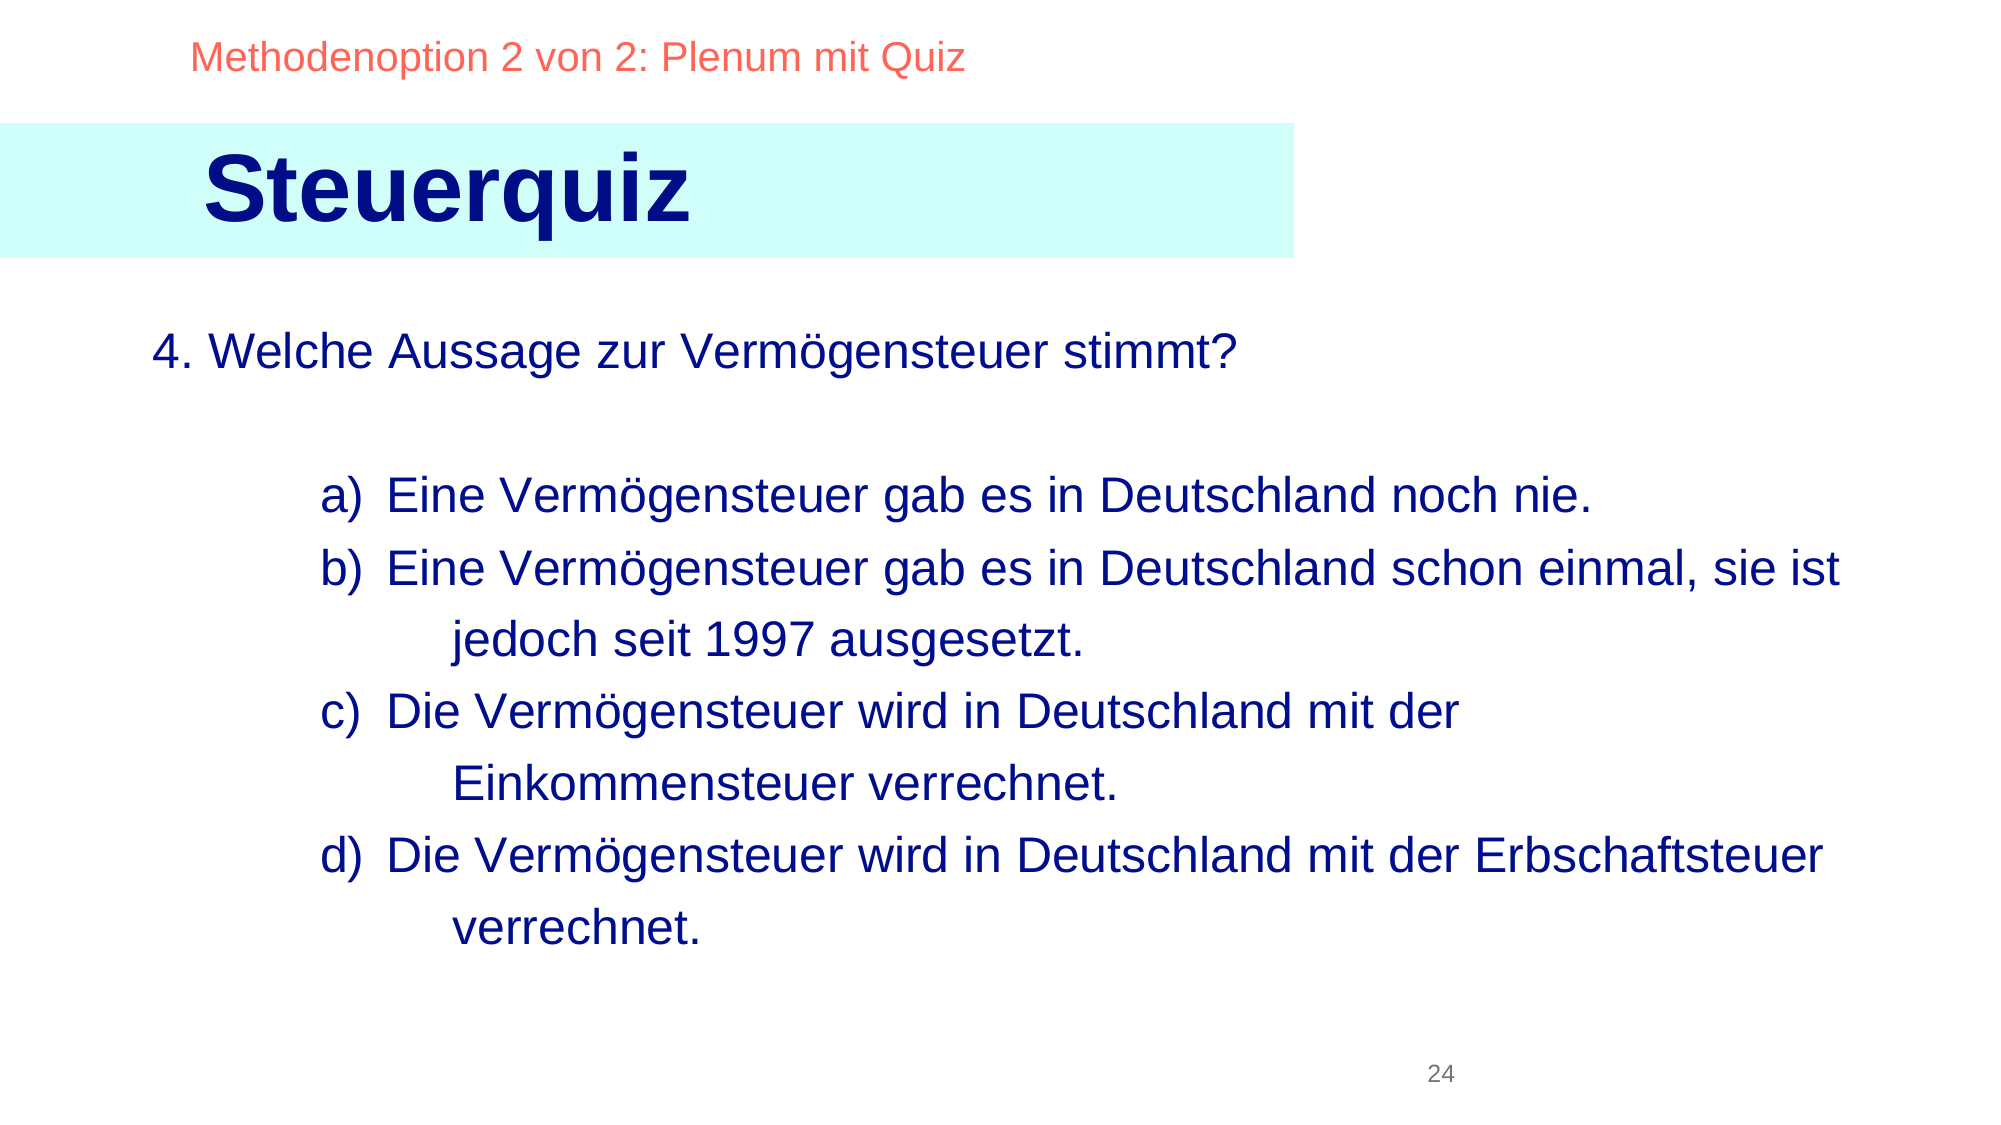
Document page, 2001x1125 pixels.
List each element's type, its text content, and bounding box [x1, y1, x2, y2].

list Methodenoption 2 von 2: Plenum mit Quiz [137, 27, 1274, 107]
list 4. Welche Aussage zur Vermögensteuer stimmt? Eine Vermögensteuer gab es in Deutschland noch nie. Eine Vermögensteuer gab es in Deutschland schon einmal, sie ist jedoch seit 1997 ausgesetzt. Die Vermögensteuer wird in Deutschland mit der Einkommensteuer verrechnet. Die Vermögensteuer wird in Deutschland mit der Erbschaftsteuer verrechnet. [137, 299, 1863, 1065]
list Steuerquiz [150, 126, 1516, 255]
